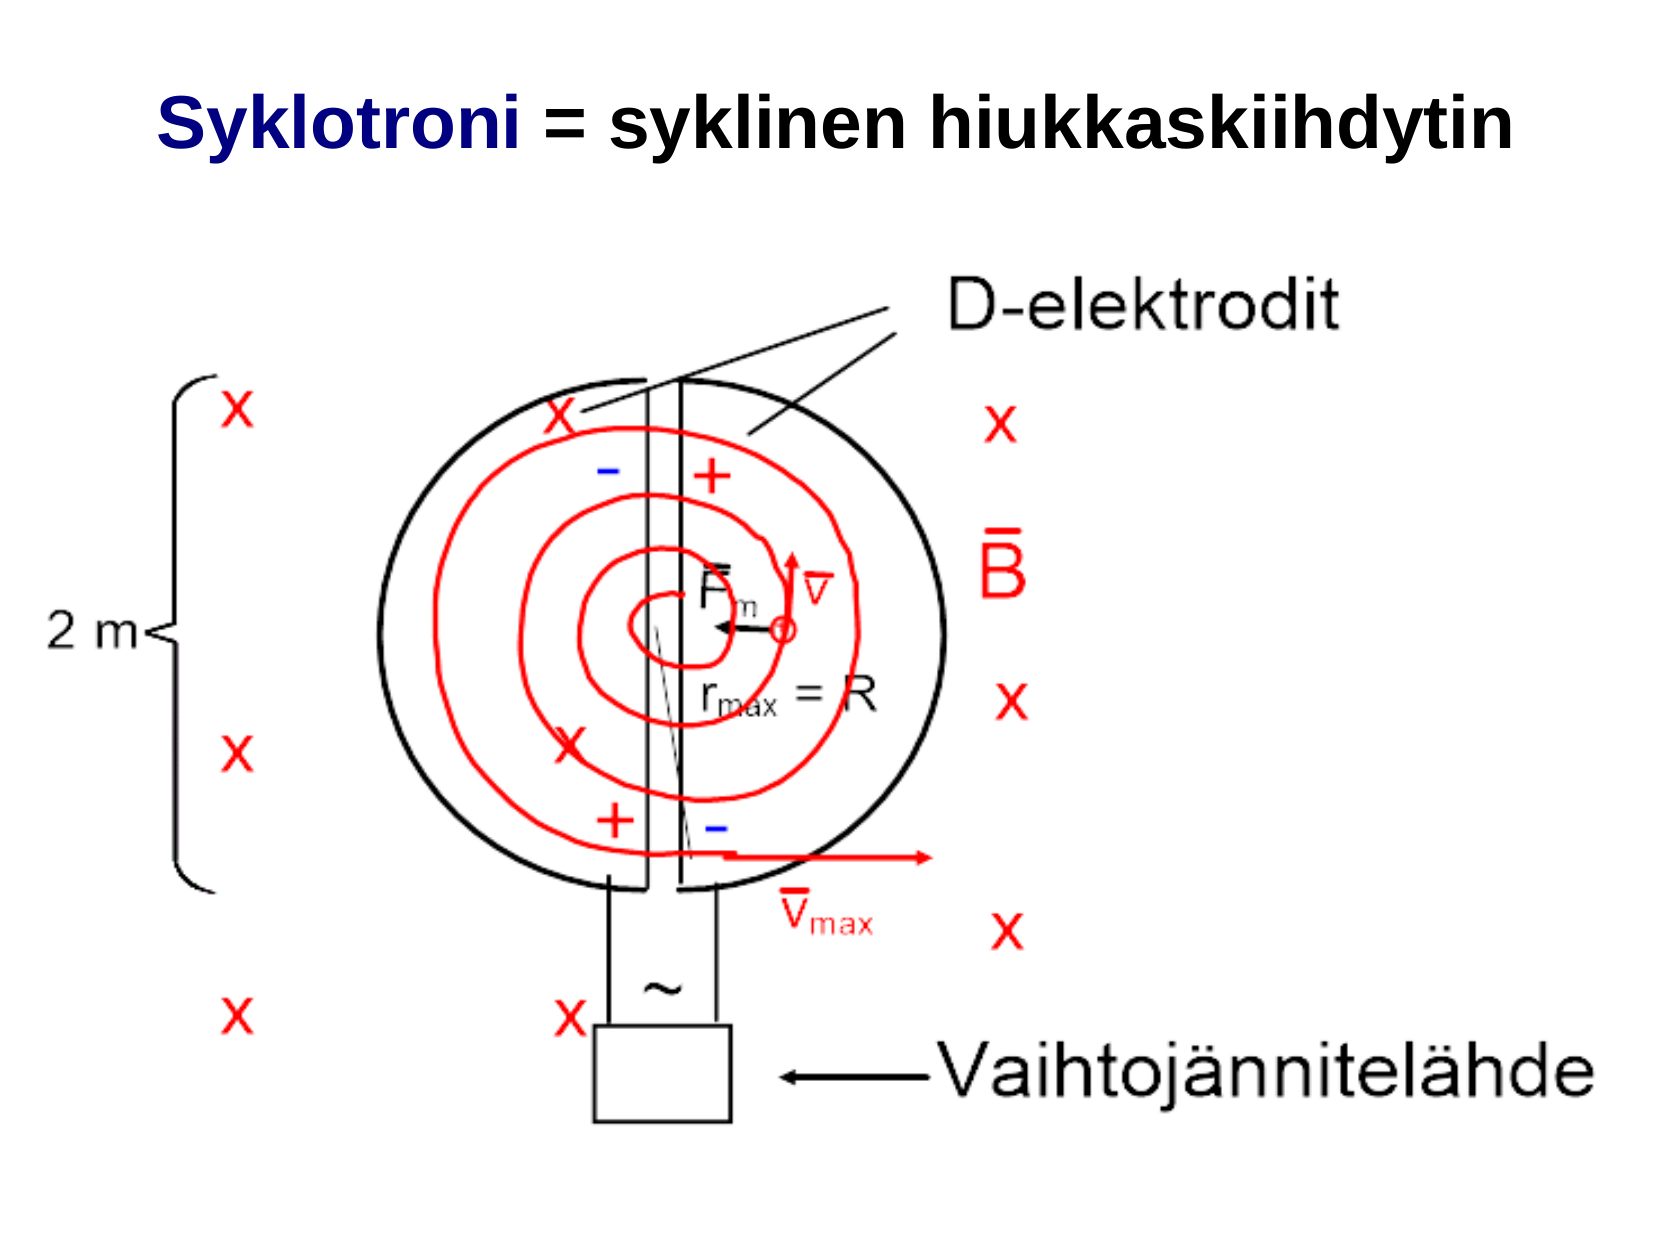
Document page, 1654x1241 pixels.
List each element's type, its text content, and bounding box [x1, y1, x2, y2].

picture [4, 199, 1654, 1202]
text_box Syklotroni = syklinen hiukkaskiihdytin [141, 73, 1560, 178]
